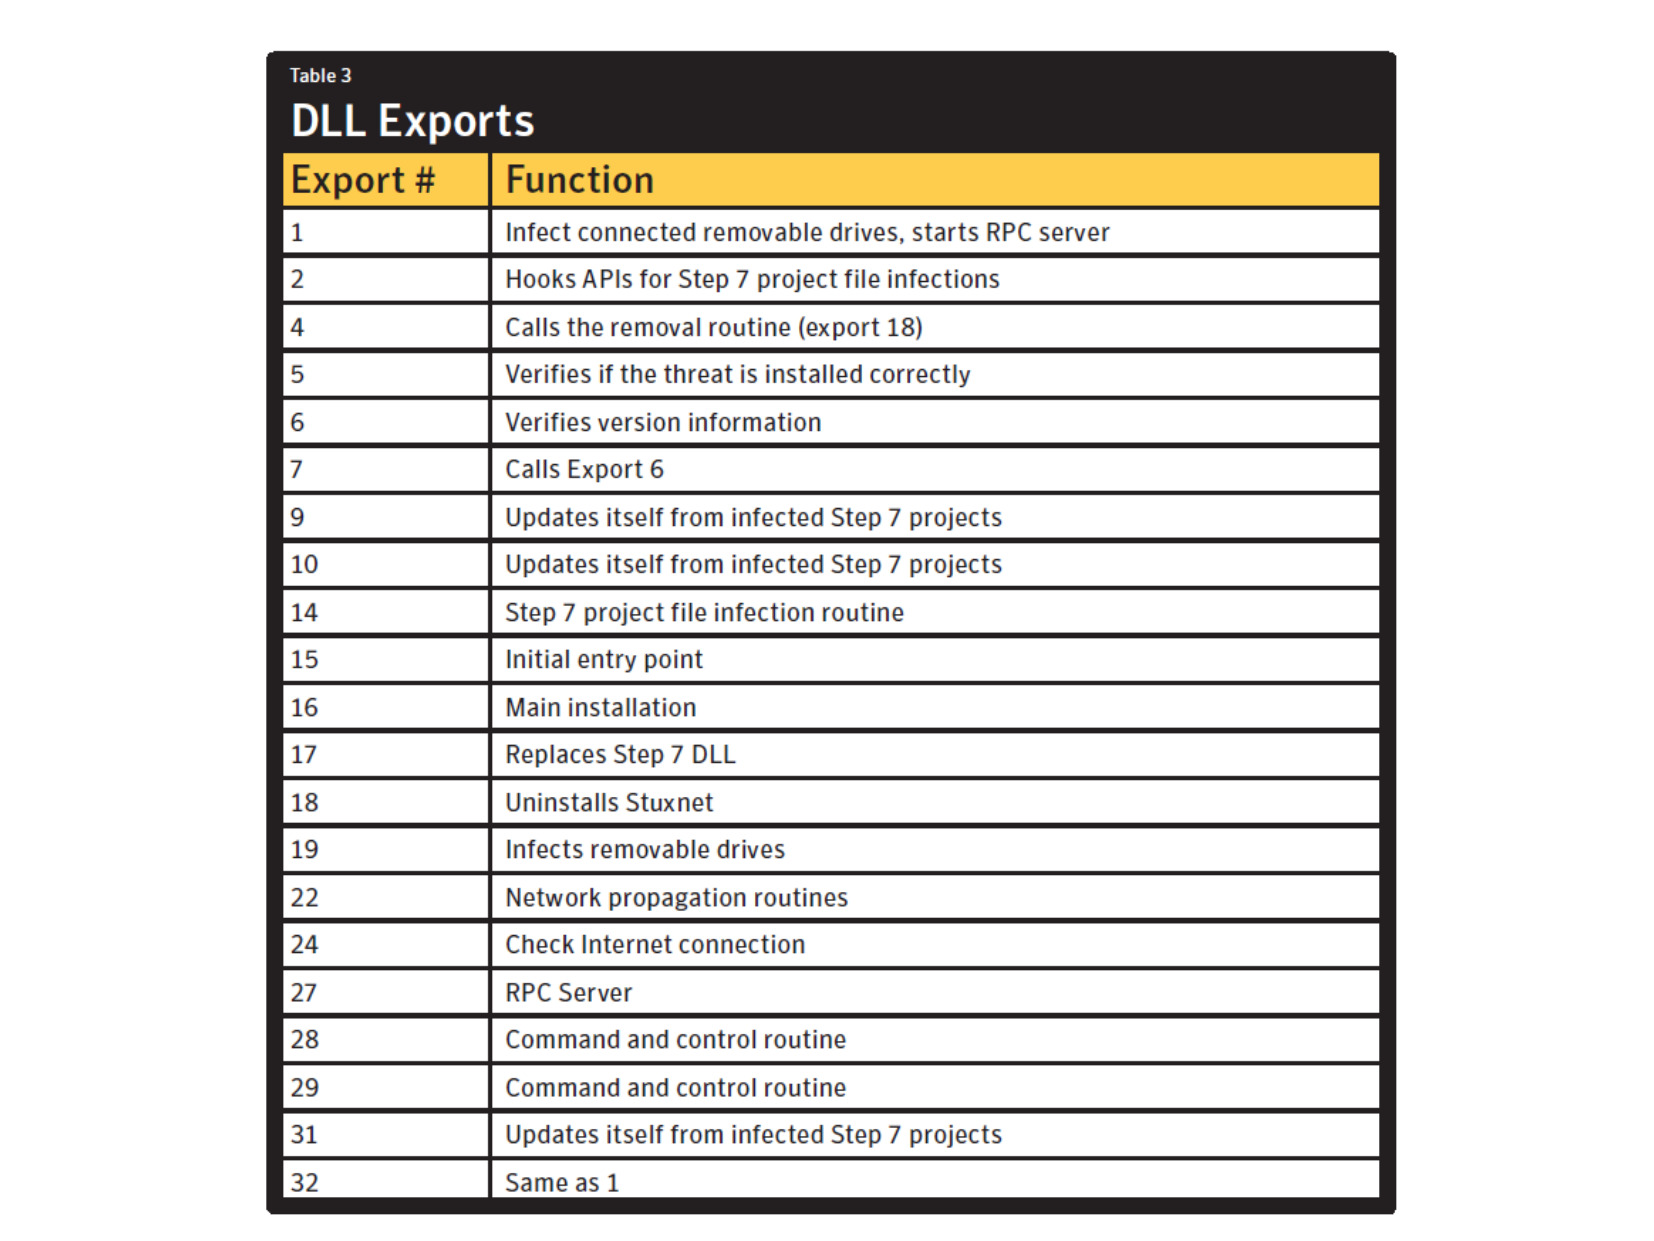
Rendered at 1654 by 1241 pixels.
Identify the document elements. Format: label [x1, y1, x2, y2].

picture [248, 37, 1405, 1223]
